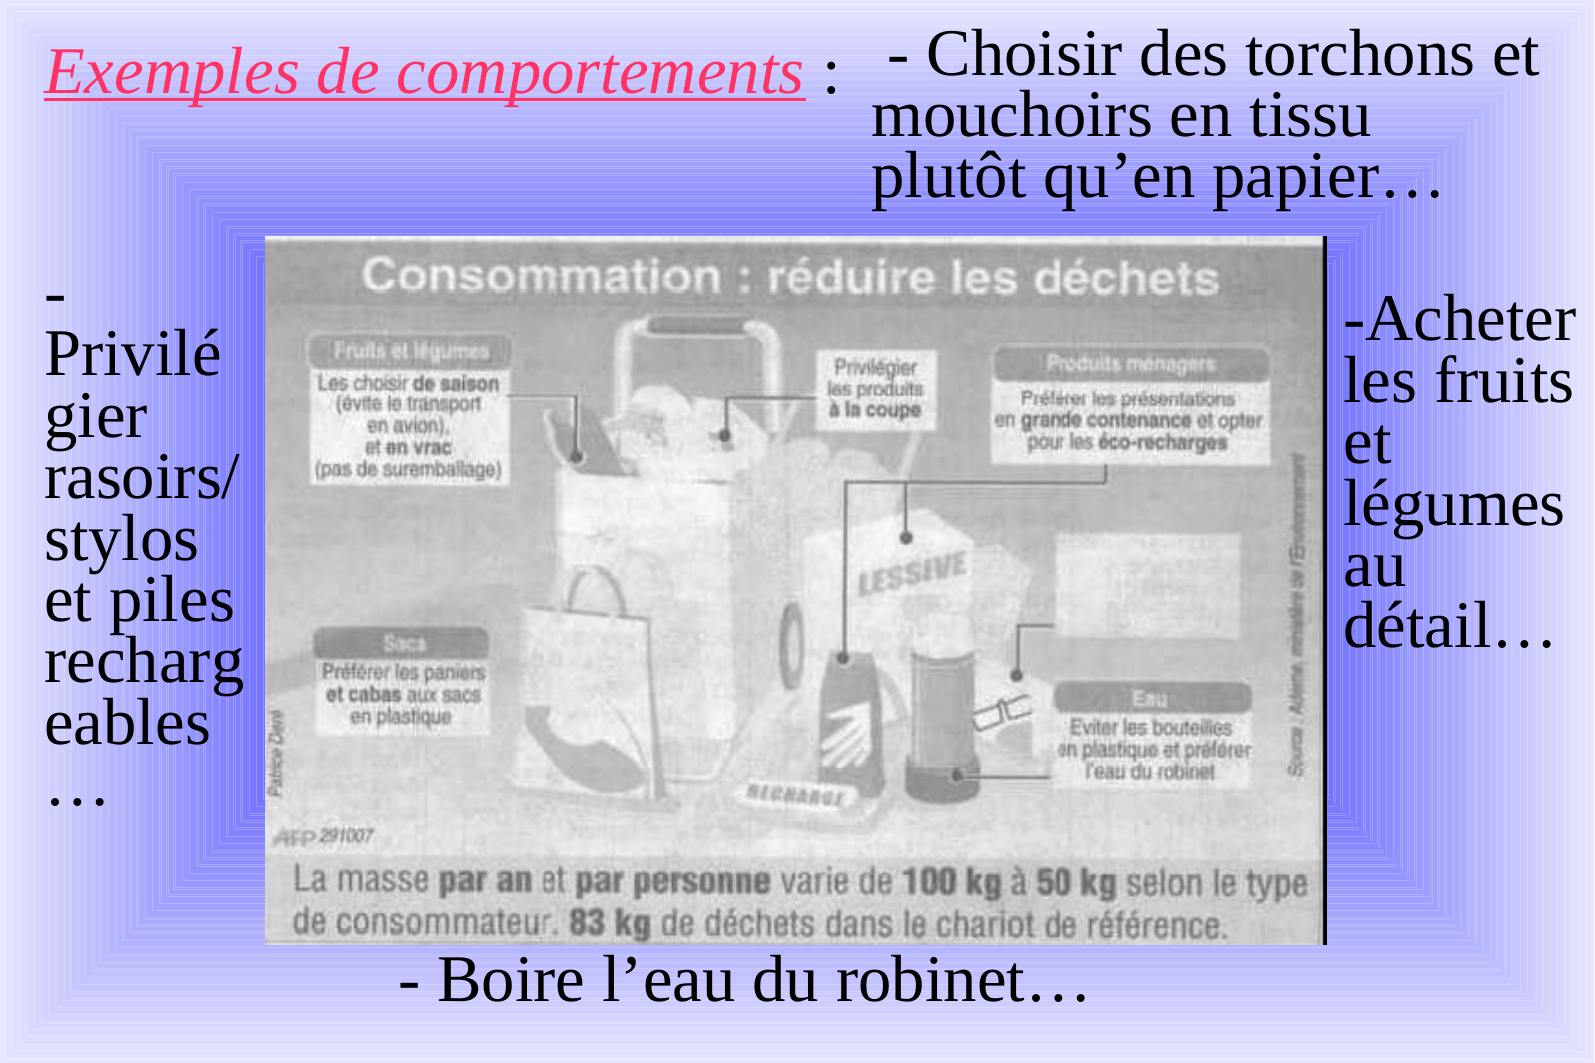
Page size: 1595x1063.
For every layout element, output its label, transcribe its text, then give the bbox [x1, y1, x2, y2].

text_box -Privilégier rasoirs/stylos et piles rechargeables… [29, 257, 266, 826]
text_box -Acheter les fruits et légumes au détail… [1328, 284, 1595, 668]
text_box - Choisir des torchons et mouchoirs en tissu plutôt qu’en papier… [856, 18, 1565, 218]
picture [265, 236, 1327, 945]
text_box - Boire l’eau du robinet… [383, 944, 1270, 1021]
text_box Exemples de comportements : [29, 37, 1123, 257]
